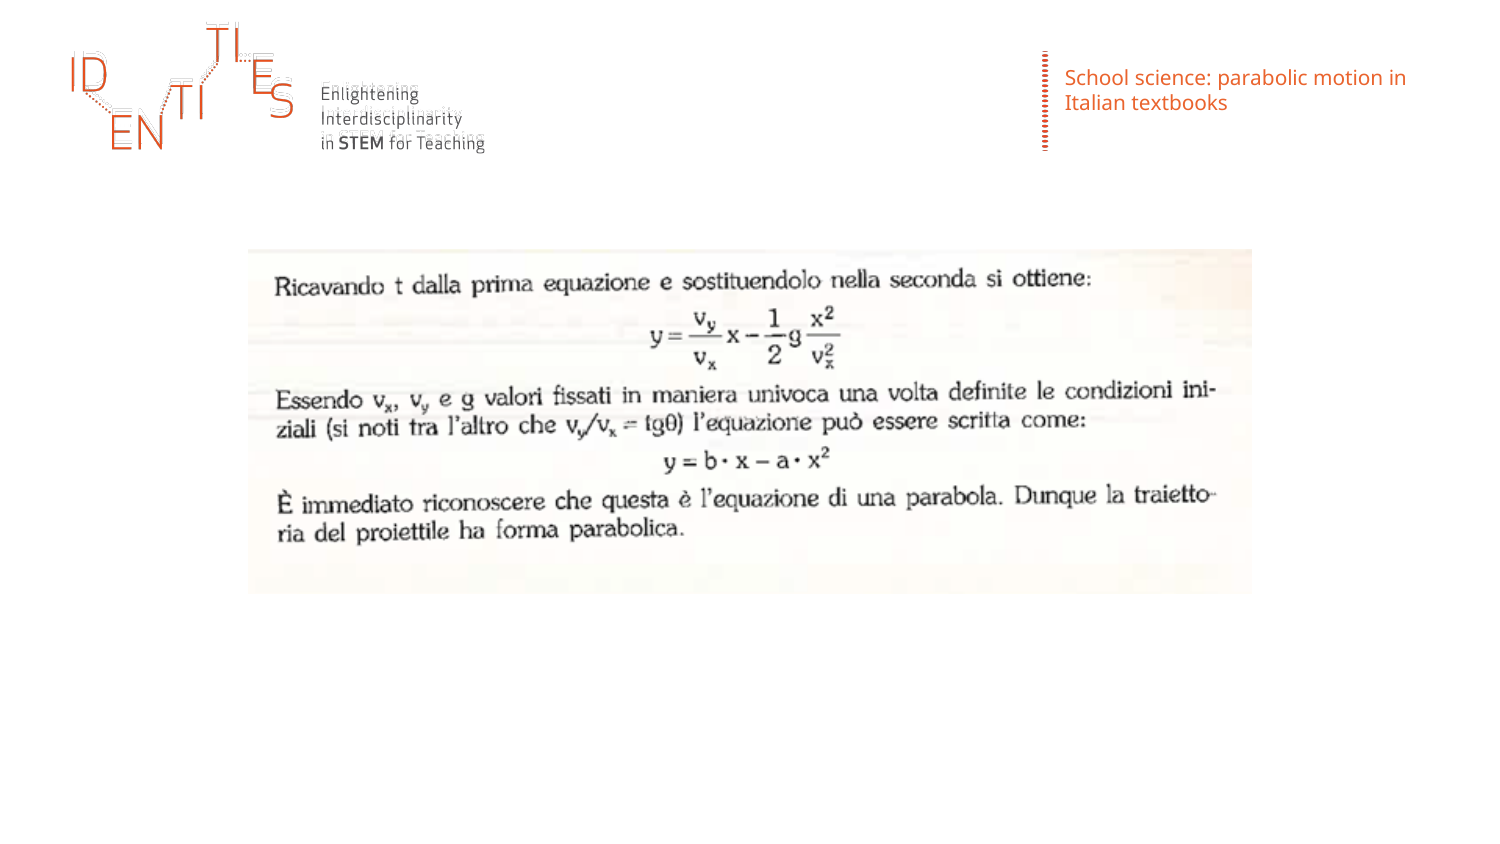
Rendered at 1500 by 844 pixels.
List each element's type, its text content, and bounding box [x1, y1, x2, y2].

text_box School science: parabolic motion in Italian textbooks [1049, 57, 1472, 164]
picture [248, 249, 1252, 594]
picture [71, 18, 485, 157]
picture [1042, 51, 1051, 151]
text_box [51, 196, 1472, 747]
